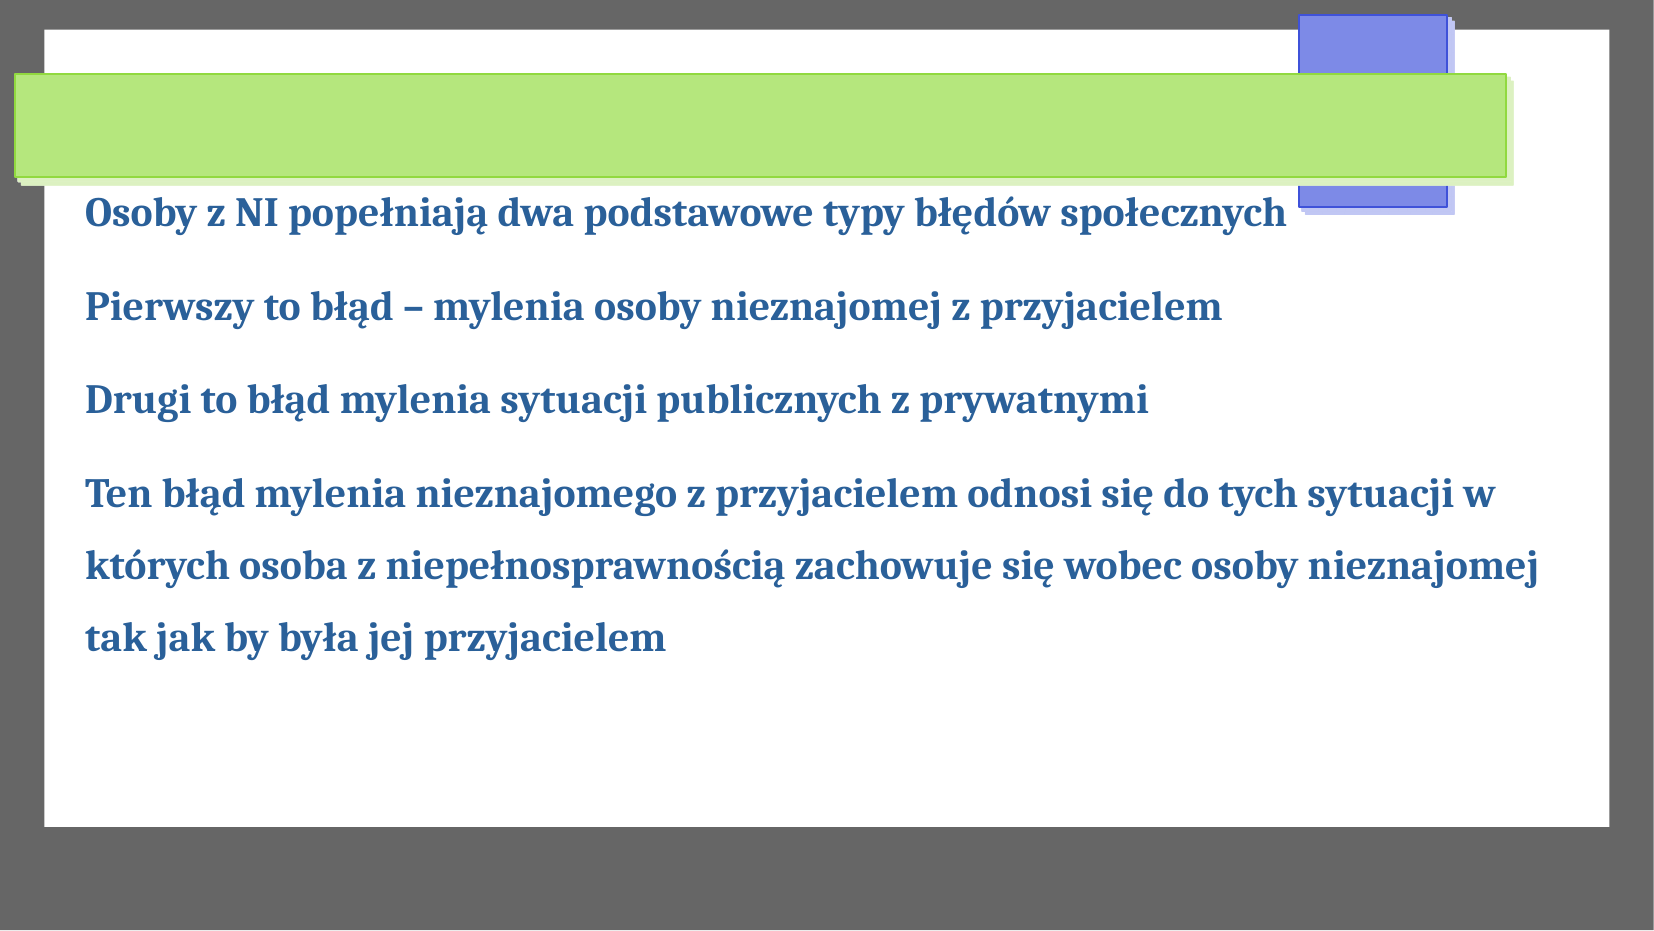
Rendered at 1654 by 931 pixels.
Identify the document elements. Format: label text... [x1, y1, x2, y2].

list Osoby z NI popełniają dwa podstawowe typy błędów społecznych Pierwszy to błąd – mylenia osoby nieznajomej z przyjacielem Drugi to błąd mylenia sytuacji publicznych z prywatnymi Ten błąd mylenia nieznajomego z przyjacielem odnosi się do tych sytuacji w których osoba z niepełnosprawnością zachowuje się wobec osoby nieznajomej tak jak by była jej przyjacielem [85, 164, 1562, 756]
